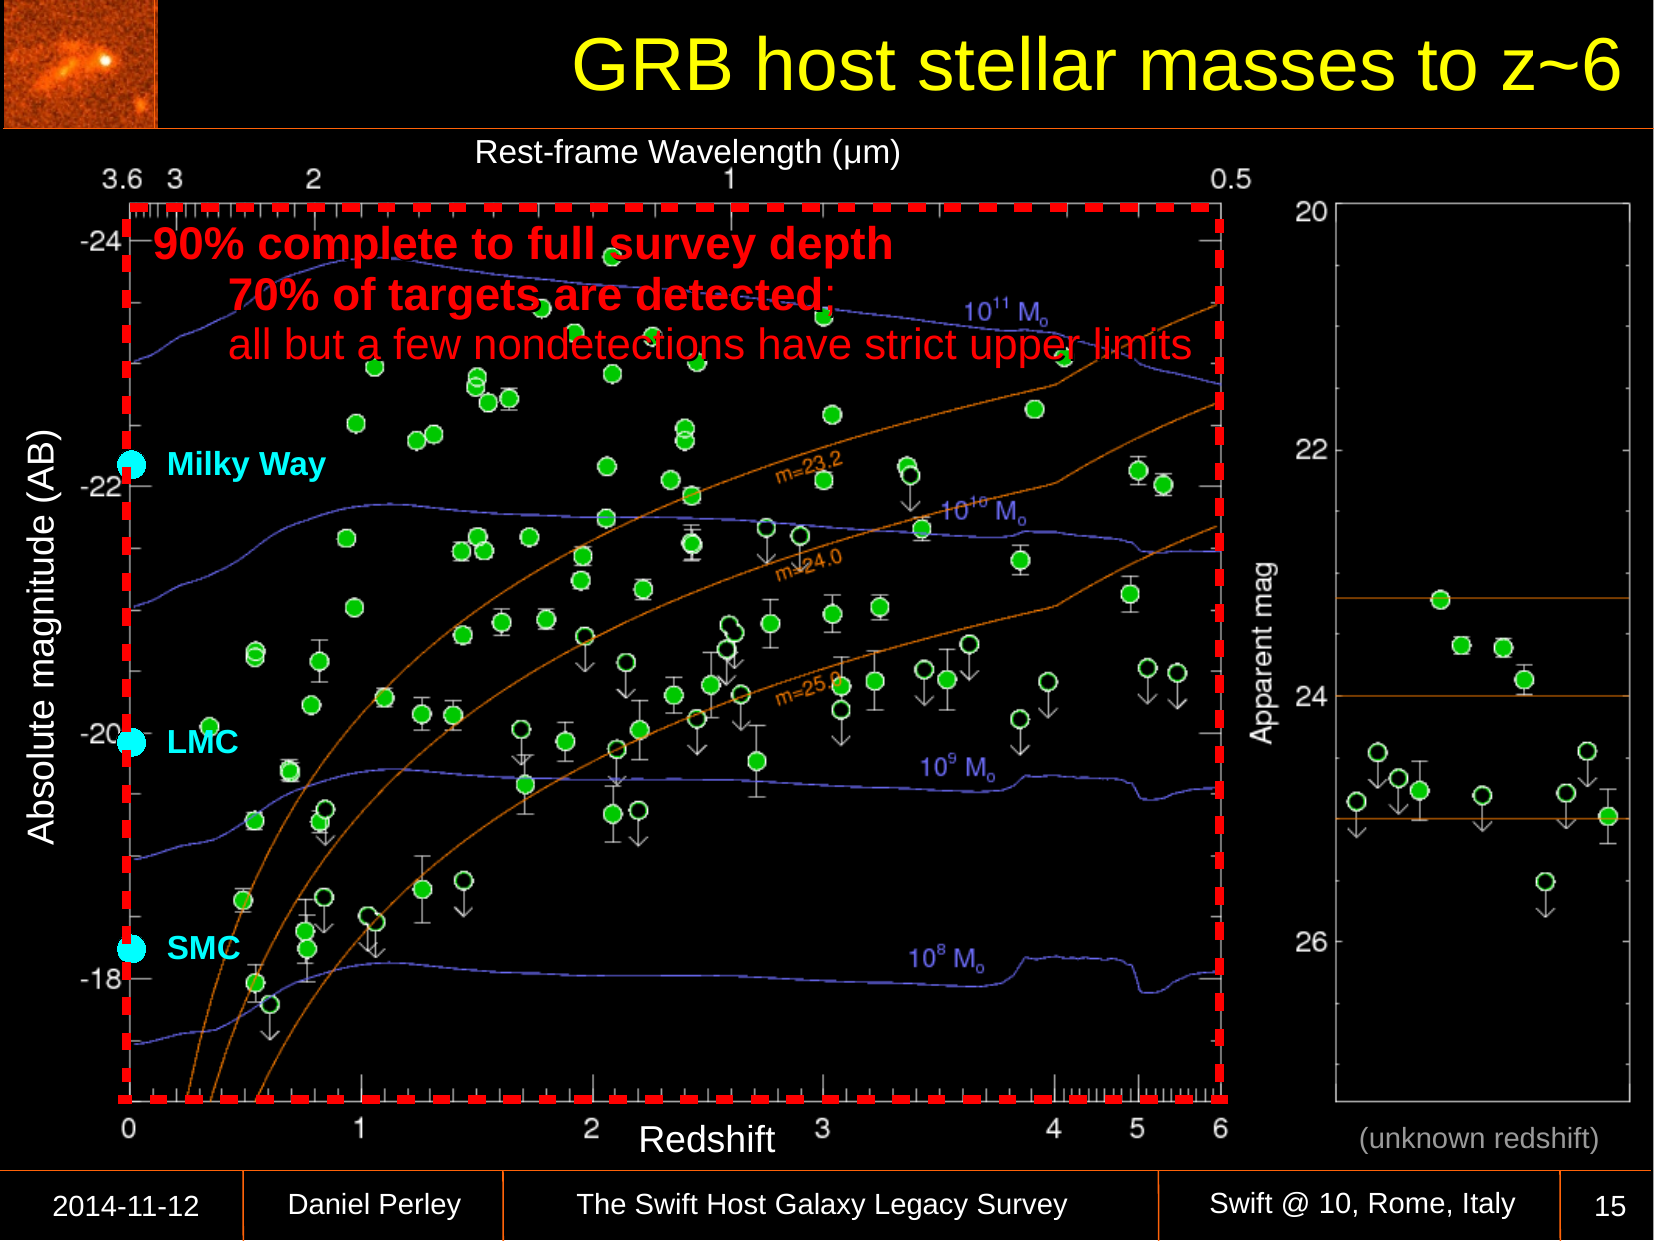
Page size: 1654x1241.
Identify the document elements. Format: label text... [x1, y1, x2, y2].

text_box [116, 933, 147, 964]
text_box LMC [152, 715, 378, 768]
text_box 90% complete to full survey depth 70% of targets are detected; all but a few nondetections have strict upper limits [138, 210, 1295, 377]
title GRB host stellar masses to z~6 [187, 21, 1624, 108]
text_box SMC [152, 922, 378, 975]
text_box Milky Way [152, 438, 378, 491]
text_box Rest-frame Wavelength (μm) [459, 126, 1060, 179]
text_box Absolute magnitude (AB) [12, 375, 70, 901]
picture [4, 0, 154, 128]
text_box [116, 449, 147, 480]
text_box (unknown redshift) [1344, 1114, 1645, 1163]
text_box [116, 727, 147, 758]
text_box Redshift [623, 1111, 814, 1168]
picture [75, 164, 1637, 1143]
